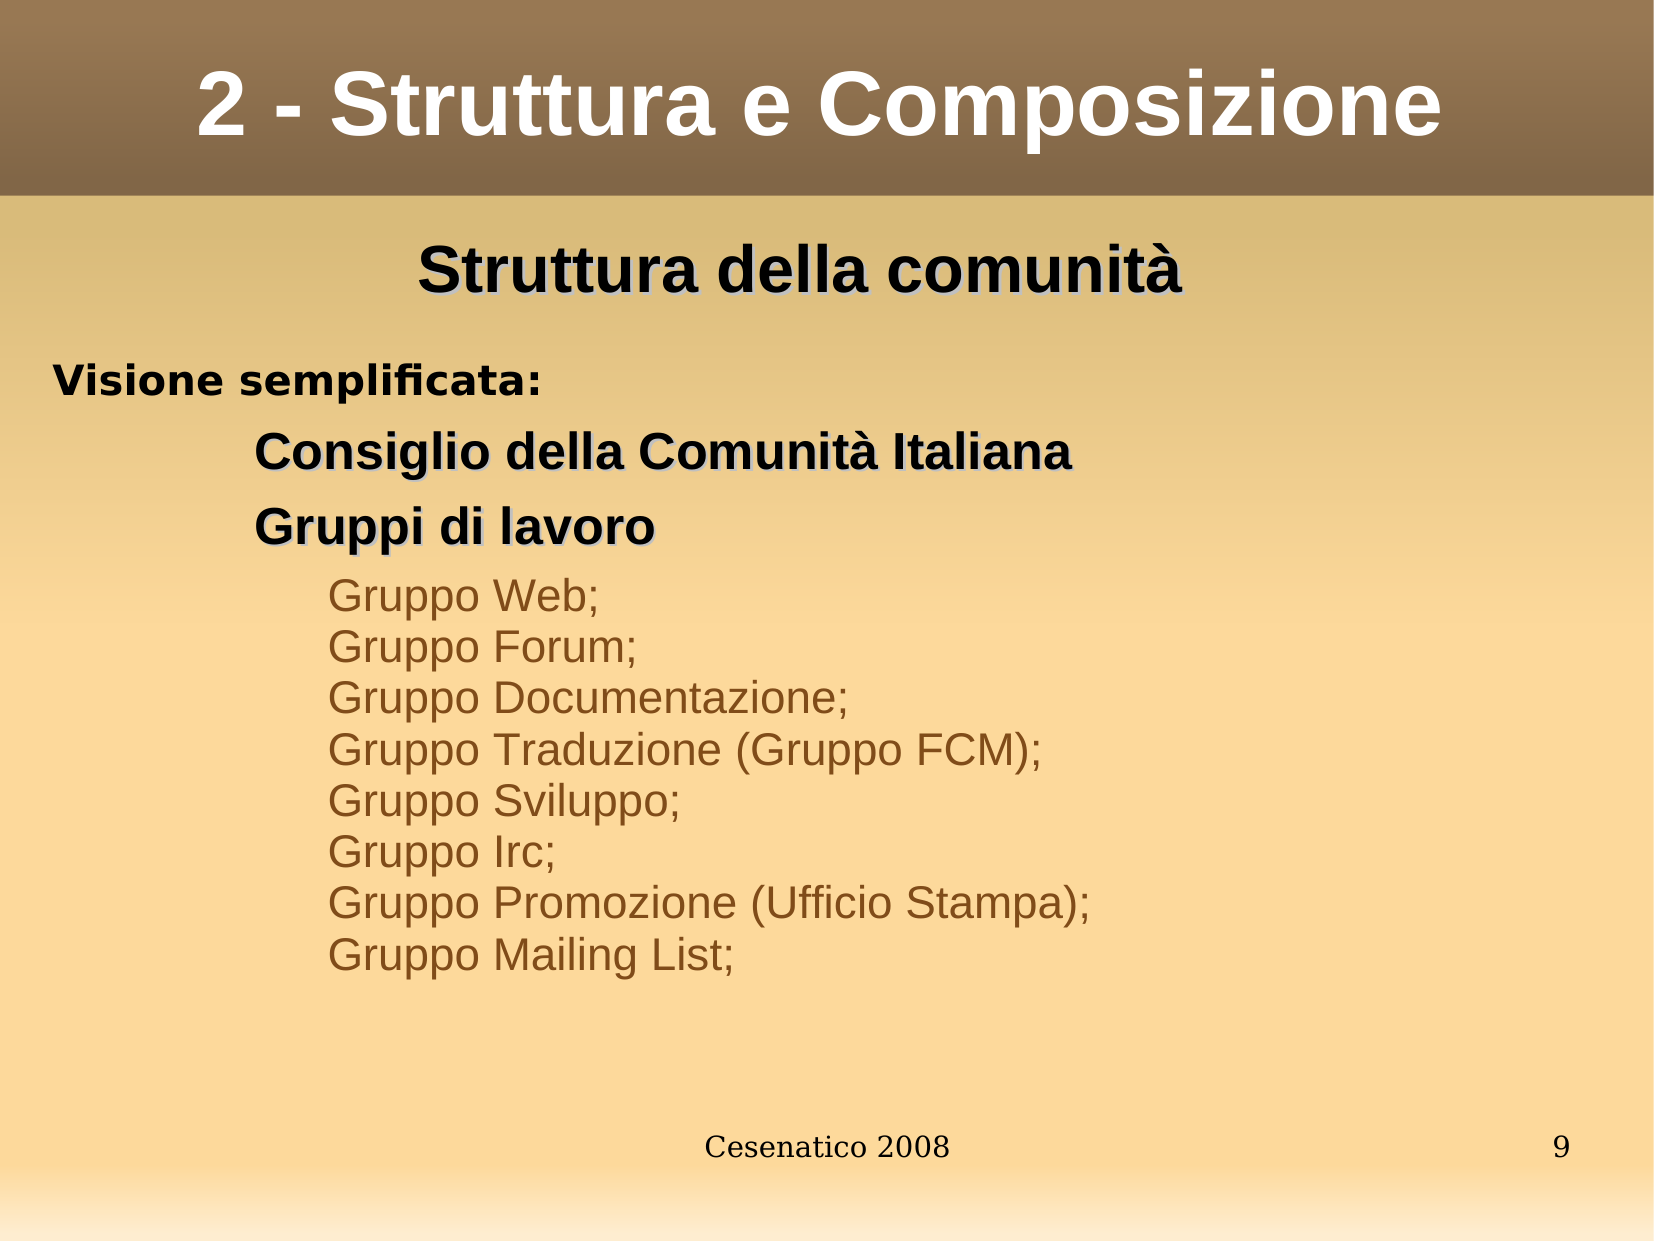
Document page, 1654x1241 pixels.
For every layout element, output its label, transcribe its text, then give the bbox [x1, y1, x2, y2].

title 2 - Struttura e Composizione [76, 7, 1565, 200]
picture [0, 0, 1654, 1241]
text_box Gruppi di lavoro [225, 489, 687, 563]
text_box Gruppo Web; Gruppo Forum; Gruppo Documentazione; Gruppo Traduzione (Gruppo FCM); Gruppo Sviluppo; Gruppo Irc; Gruppo Promozione (Ufficio Stampa); Gruppo Mailing List; [300, 562, 1117, 988]
text_box Struttura della comunità [402, 225, 1201, 315]
text_box Consiglio della Comunità Italiana [225, 414, 1104, 488]
text_box Visione semplificata: [37, 349, 560, 413]
